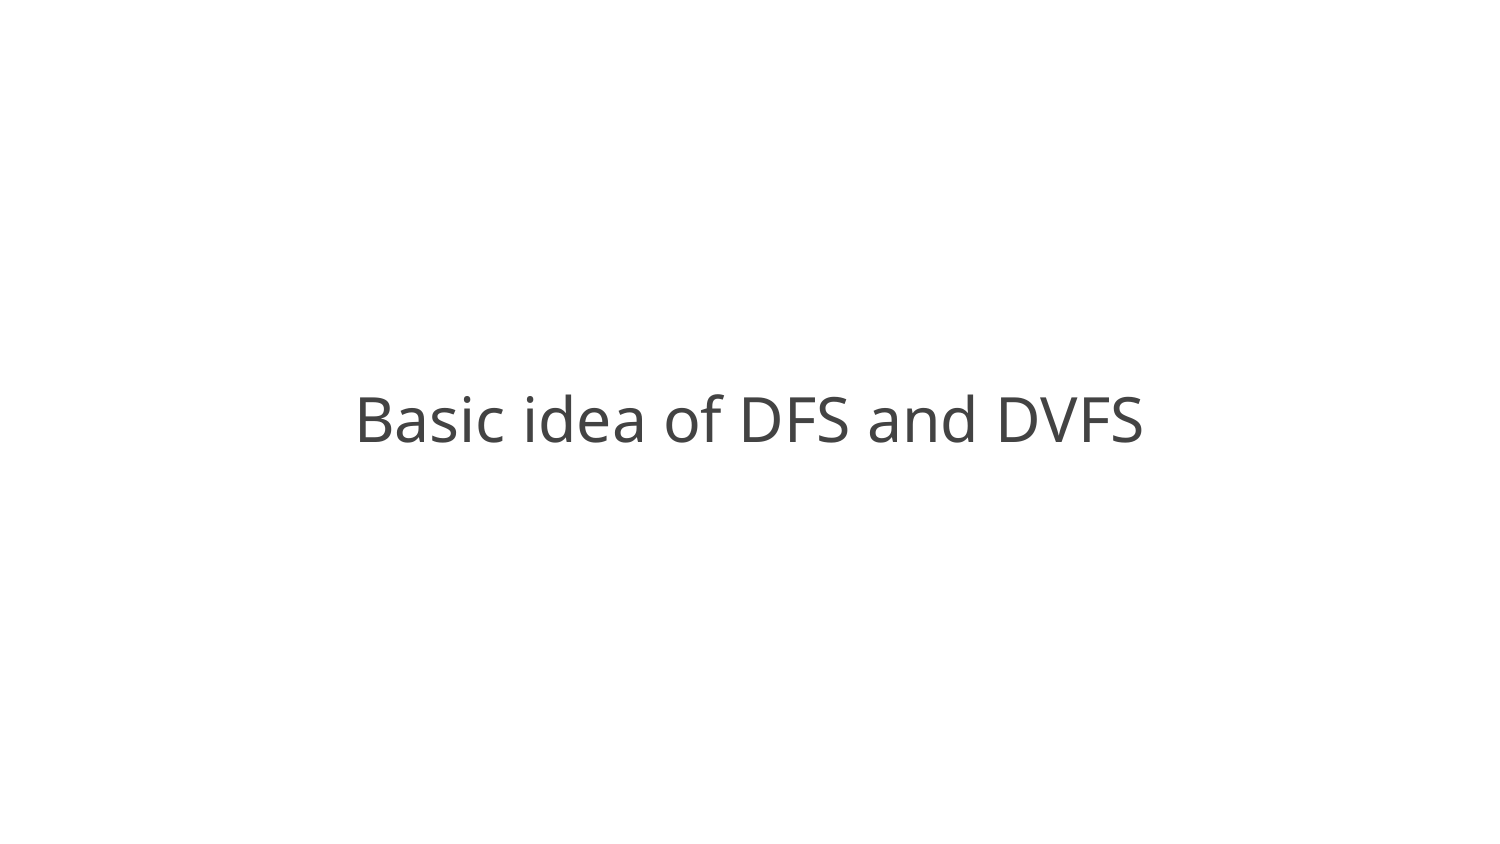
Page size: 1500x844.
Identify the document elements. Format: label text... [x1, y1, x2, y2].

text_box Basic idea of DFS and DVFS [0, 365, 1500, 479]
